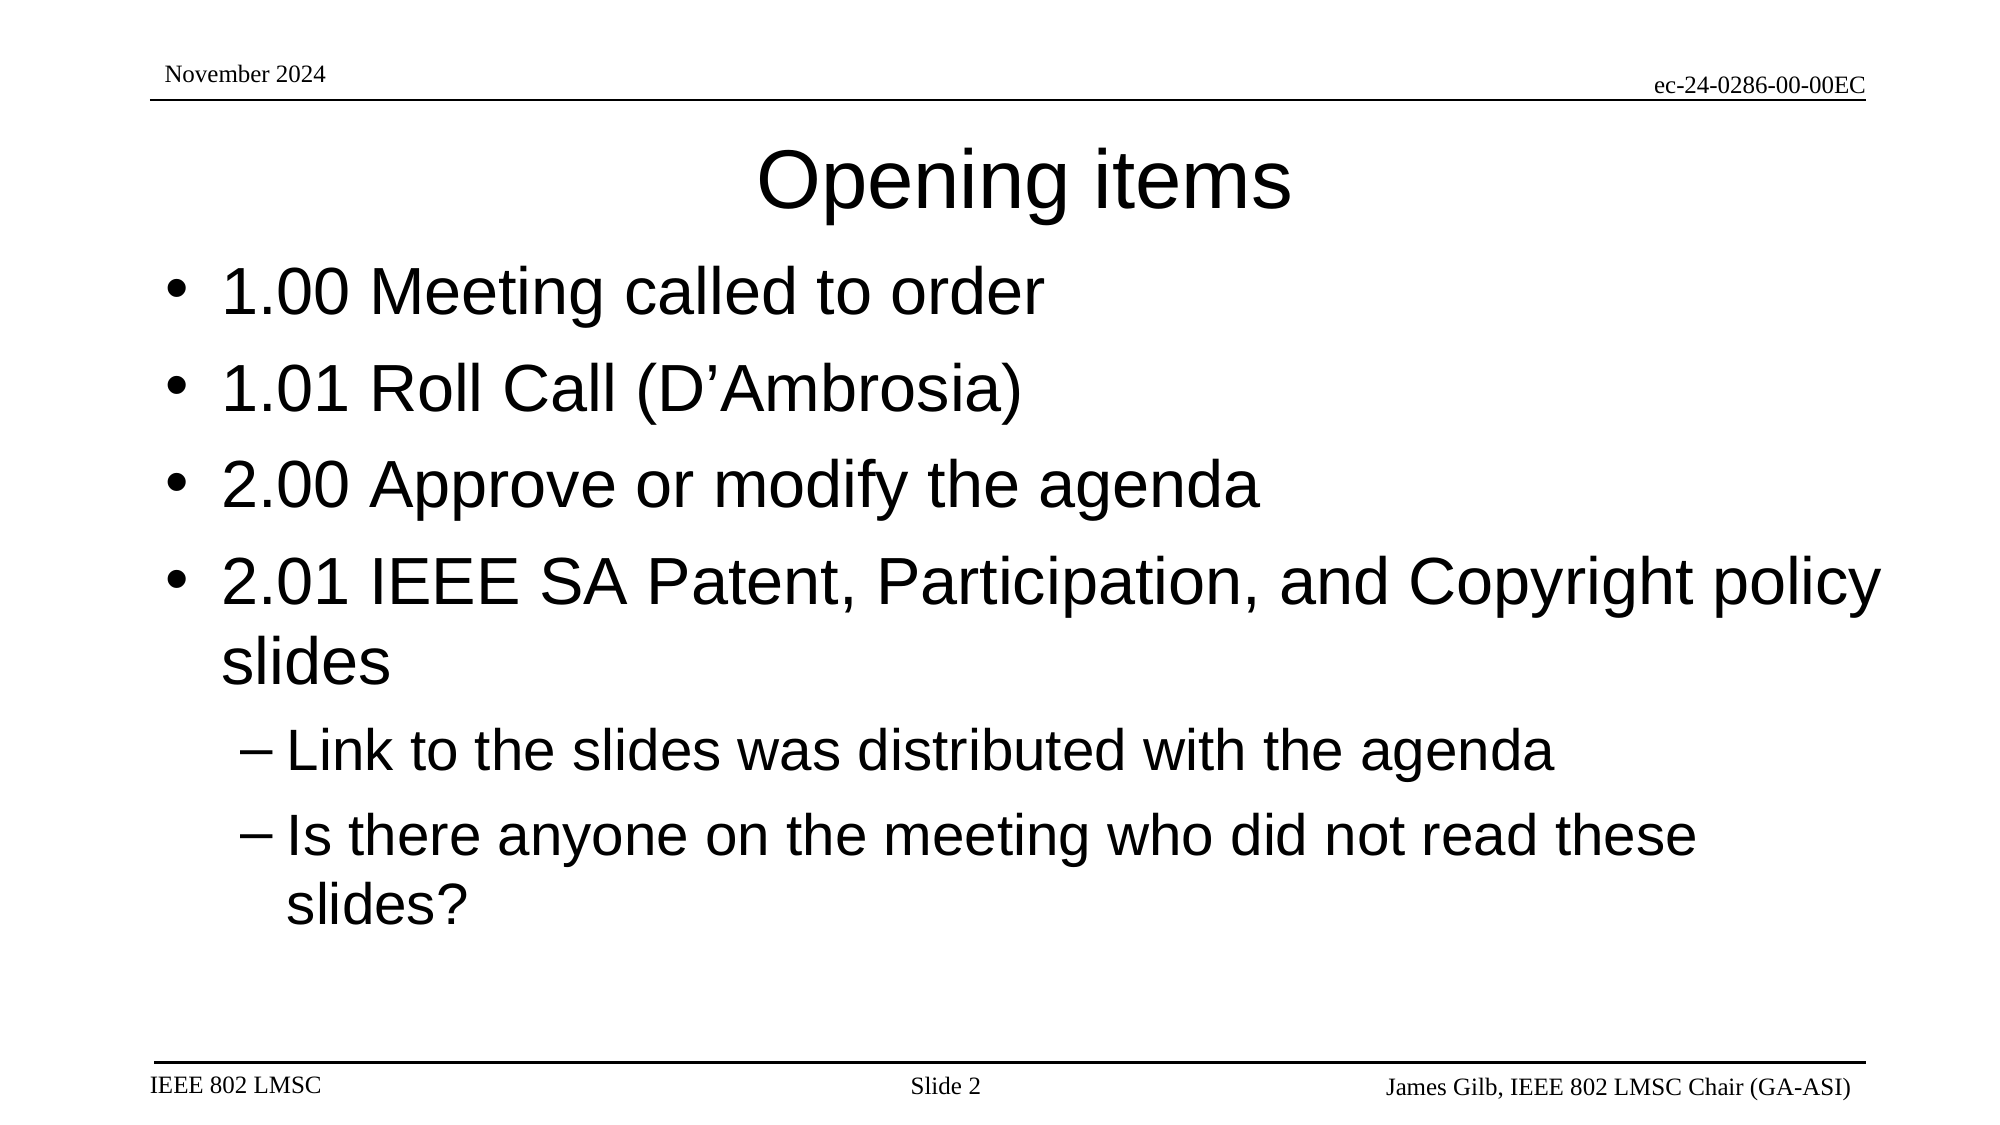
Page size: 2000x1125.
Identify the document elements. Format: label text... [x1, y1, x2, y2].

title Opening items [149, 112, 1900, 238]
list 1.00 Meeting called to order 1.01 Roll Call (D’Ambrosia) 2.00 Approve or modify the agenda 2.01 IEEE SA Patent, Participation, and Copyright policy slides Link to the slides was distributed with the agenda Is there anyone on the meeting who did not read these slides? [150, 239, 1900, 1051]
